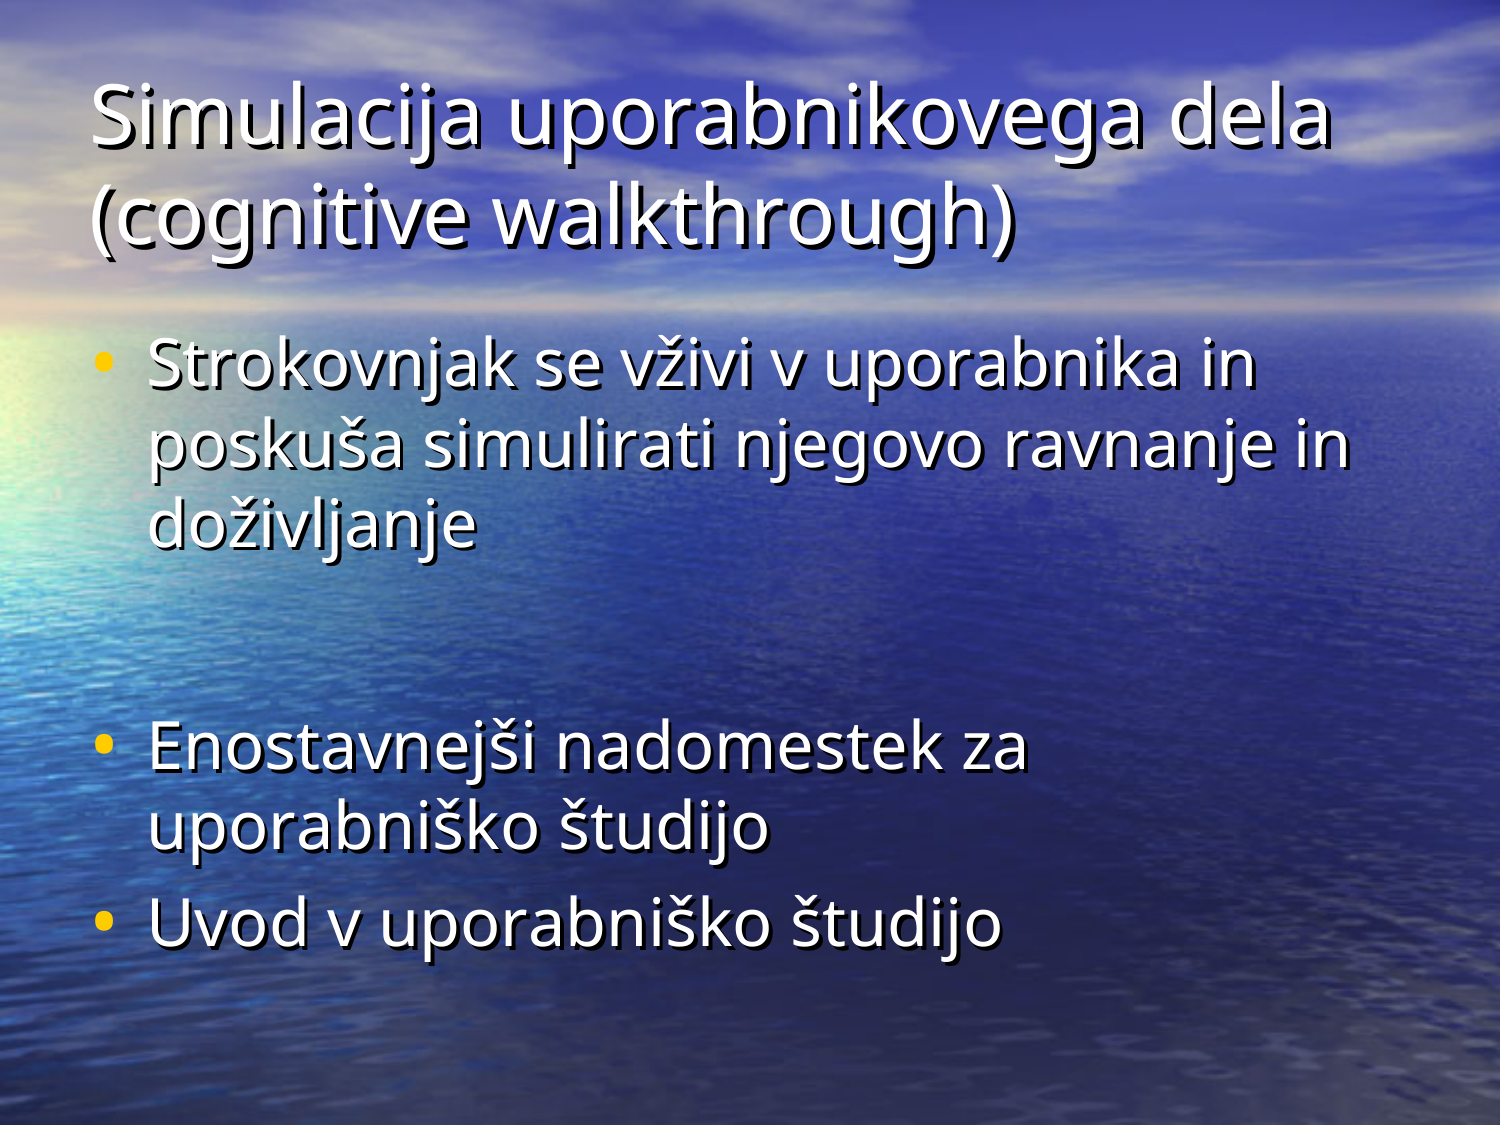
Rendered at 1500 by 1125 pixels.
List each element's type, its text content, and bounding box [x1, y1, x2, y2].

title Simulacija uporabnikovega dela (cognitive walkthrough) [75, 47, 1426, 276]
picture [0, 0, 1500, 1125]
list Strokovnjak se vživi v uporabnika in poskuša simulirati njegovo ravnanje in doživljanje Enostavnejši nadomestek za uporabniško študijo Uvod v uporabniško študijo [75, 312, 1426, 988]
